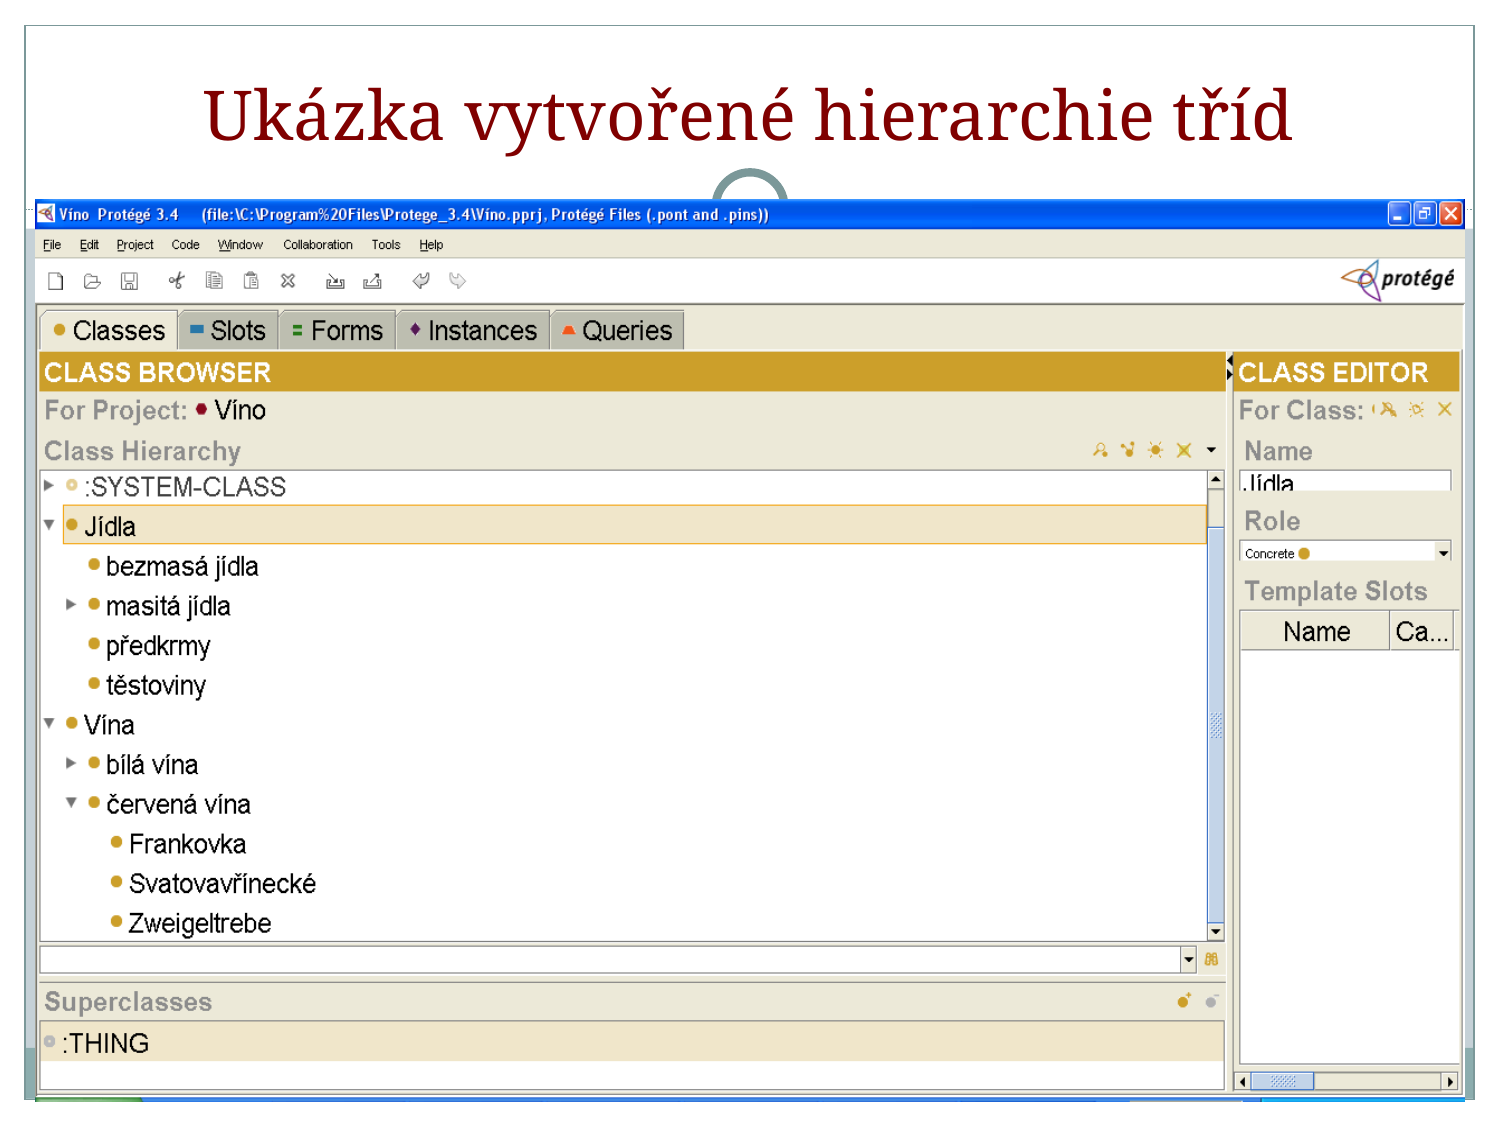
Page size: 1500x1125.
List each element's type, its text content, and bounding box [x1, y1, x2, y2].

text_box [35, 199, 1465, 1102]
title Ukázka vytvořené hierarchie tříd [49, 37, 1450, 162]
